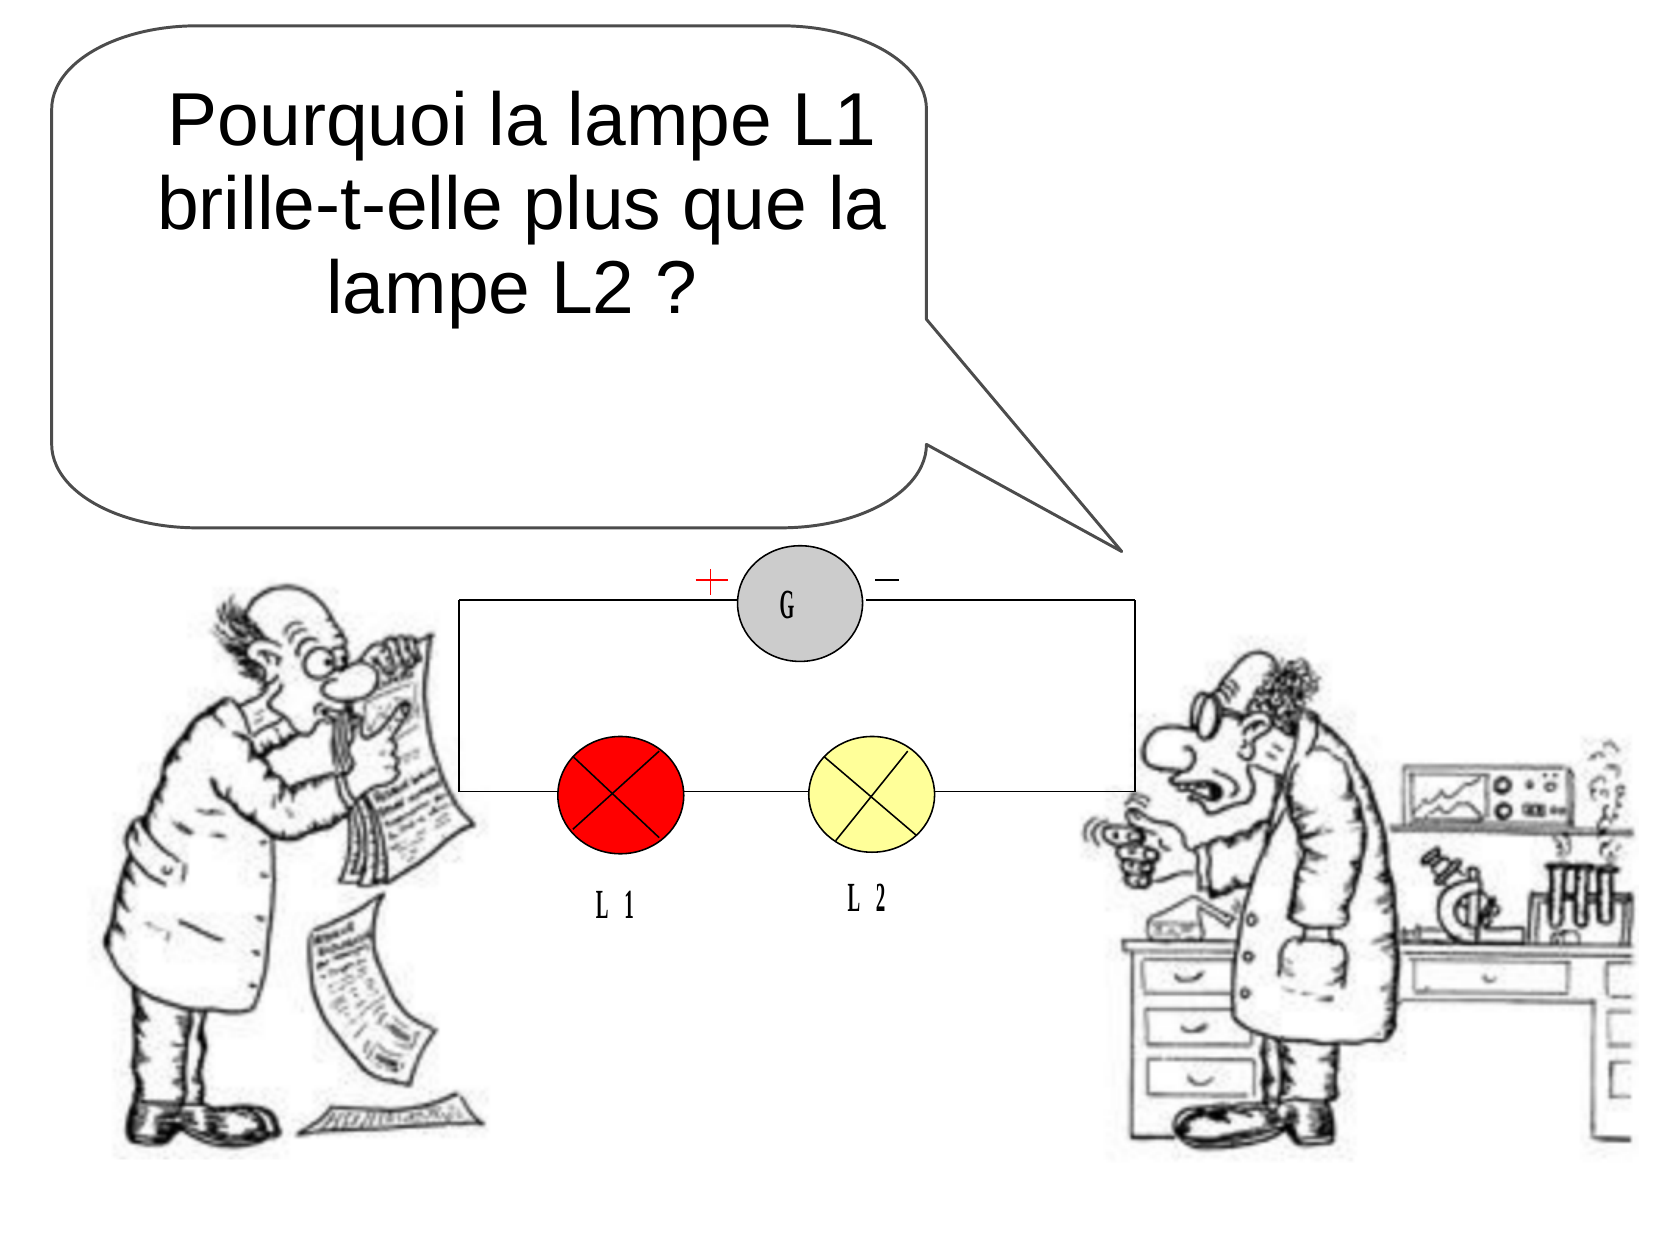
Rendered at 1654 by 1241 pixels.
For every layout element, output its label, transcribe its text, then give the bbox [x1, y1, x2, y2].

text_box Pourquoi la lampe L1 brille-t-elle plus que la lampe L2 ? [107, 70, 938, 477]
picture [40, 543, 1639, 1180]
